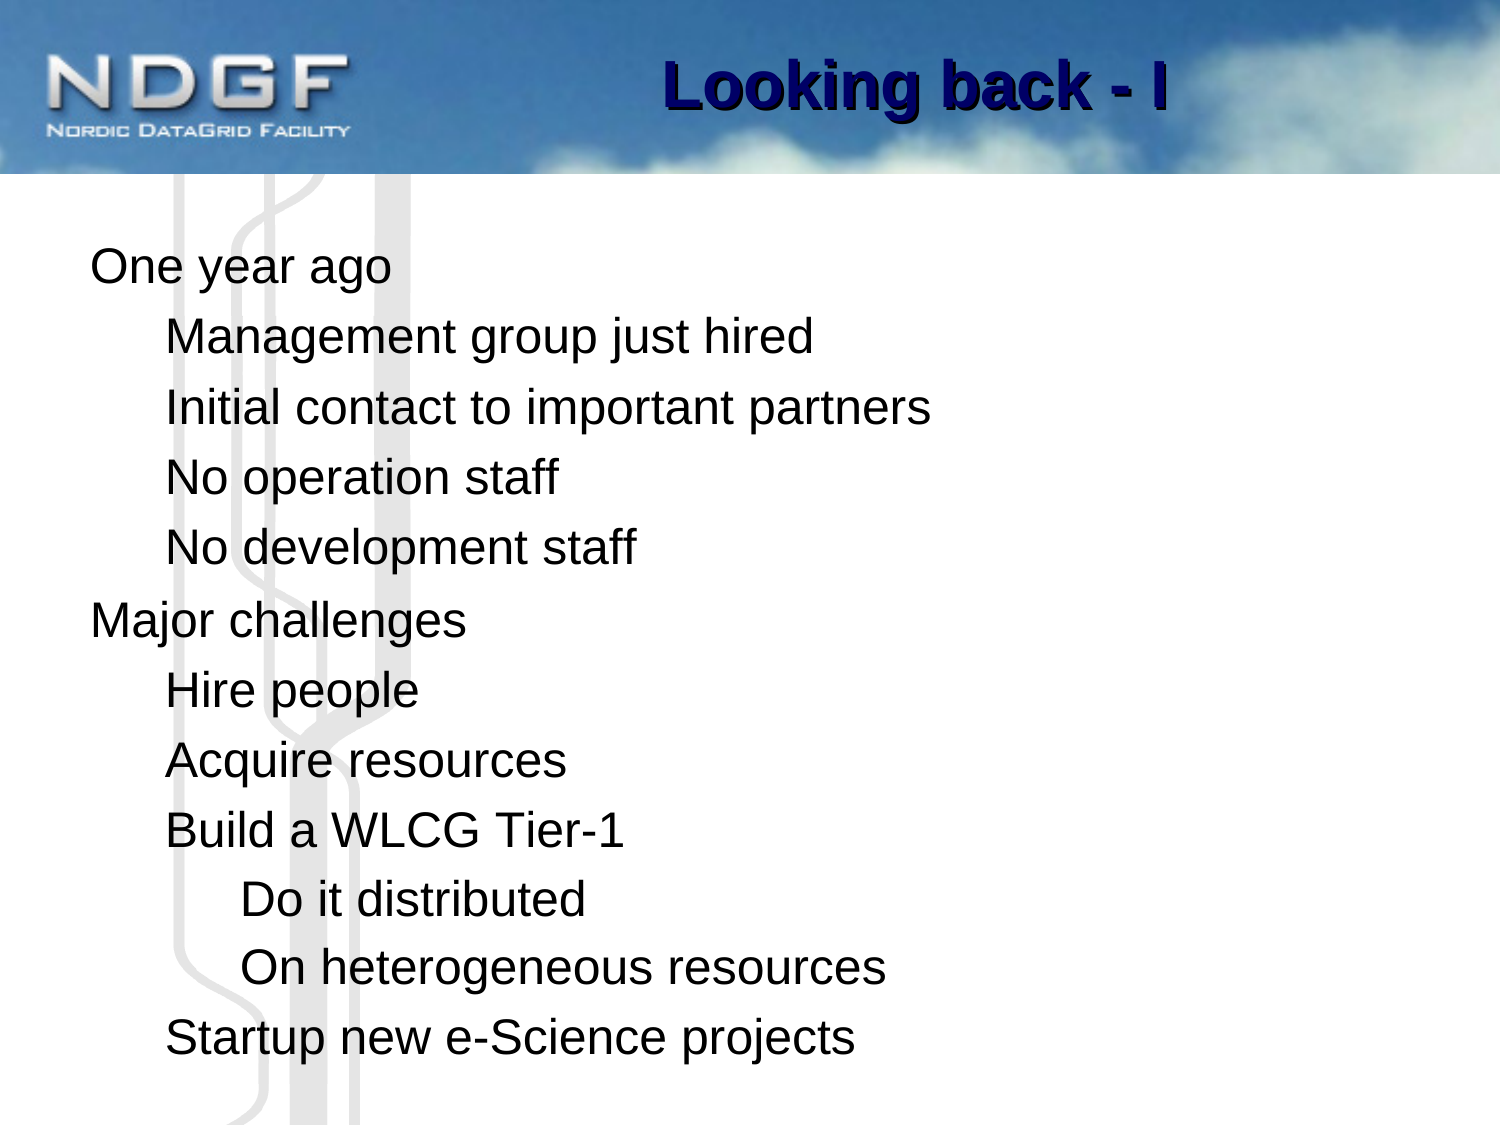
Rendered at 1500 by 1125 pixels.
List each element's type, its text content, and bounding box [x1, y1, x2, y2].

picture [0, 0, 1500, 1125]
list One year ago Management group just hired Initial contact to important partners No operation staff No development staff Major challenges Hire people Acquire resources Build a WLCG Tier-1 Do it distributed On heterogeneous resources Startup new e-Science projects [75, 236, 1426, 1125]
title Looking back - I [372, 19, 1459, 149]
